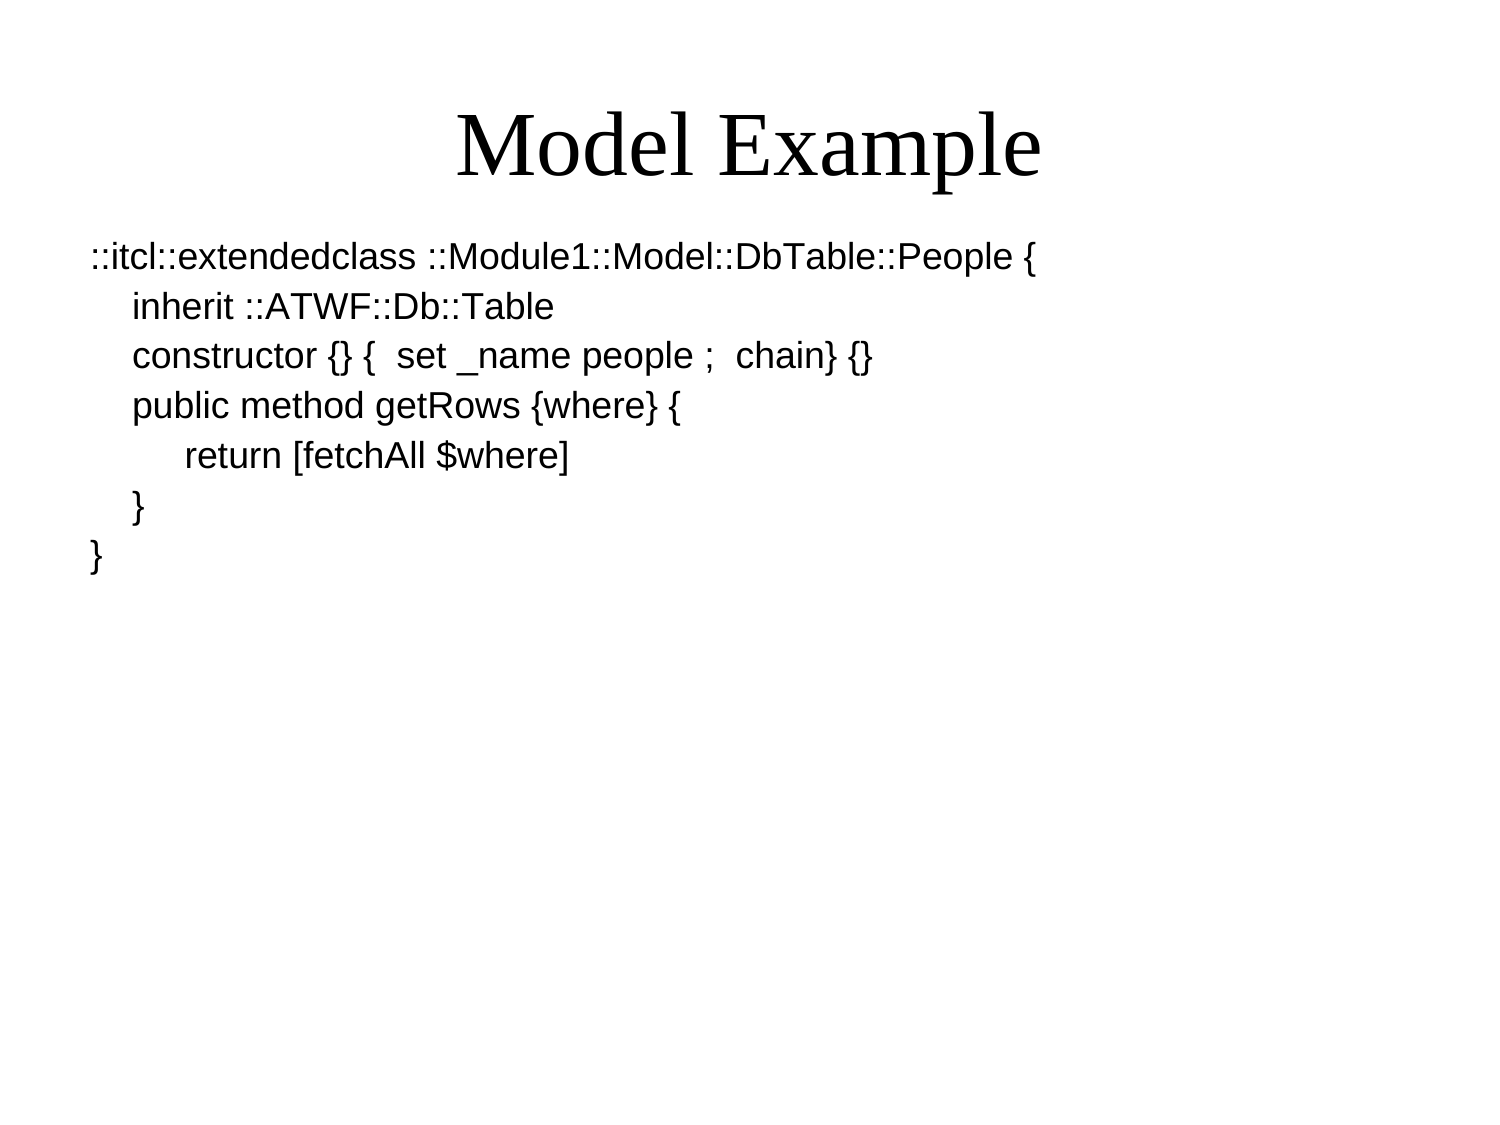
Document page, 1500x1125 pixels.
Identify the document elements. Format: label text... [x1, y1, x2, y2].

text_box ::itcl::extendedclass ::Module1::Model::DbTable::People { inherit ::ATWF::Db::Table constructor {} { set _name people ; chain} {} public method getRows {where} { return [fetchAll $where] } } [75, 224, 1426, 1052]
text_box Model Example‏ [75, 45, 1426, 224]
